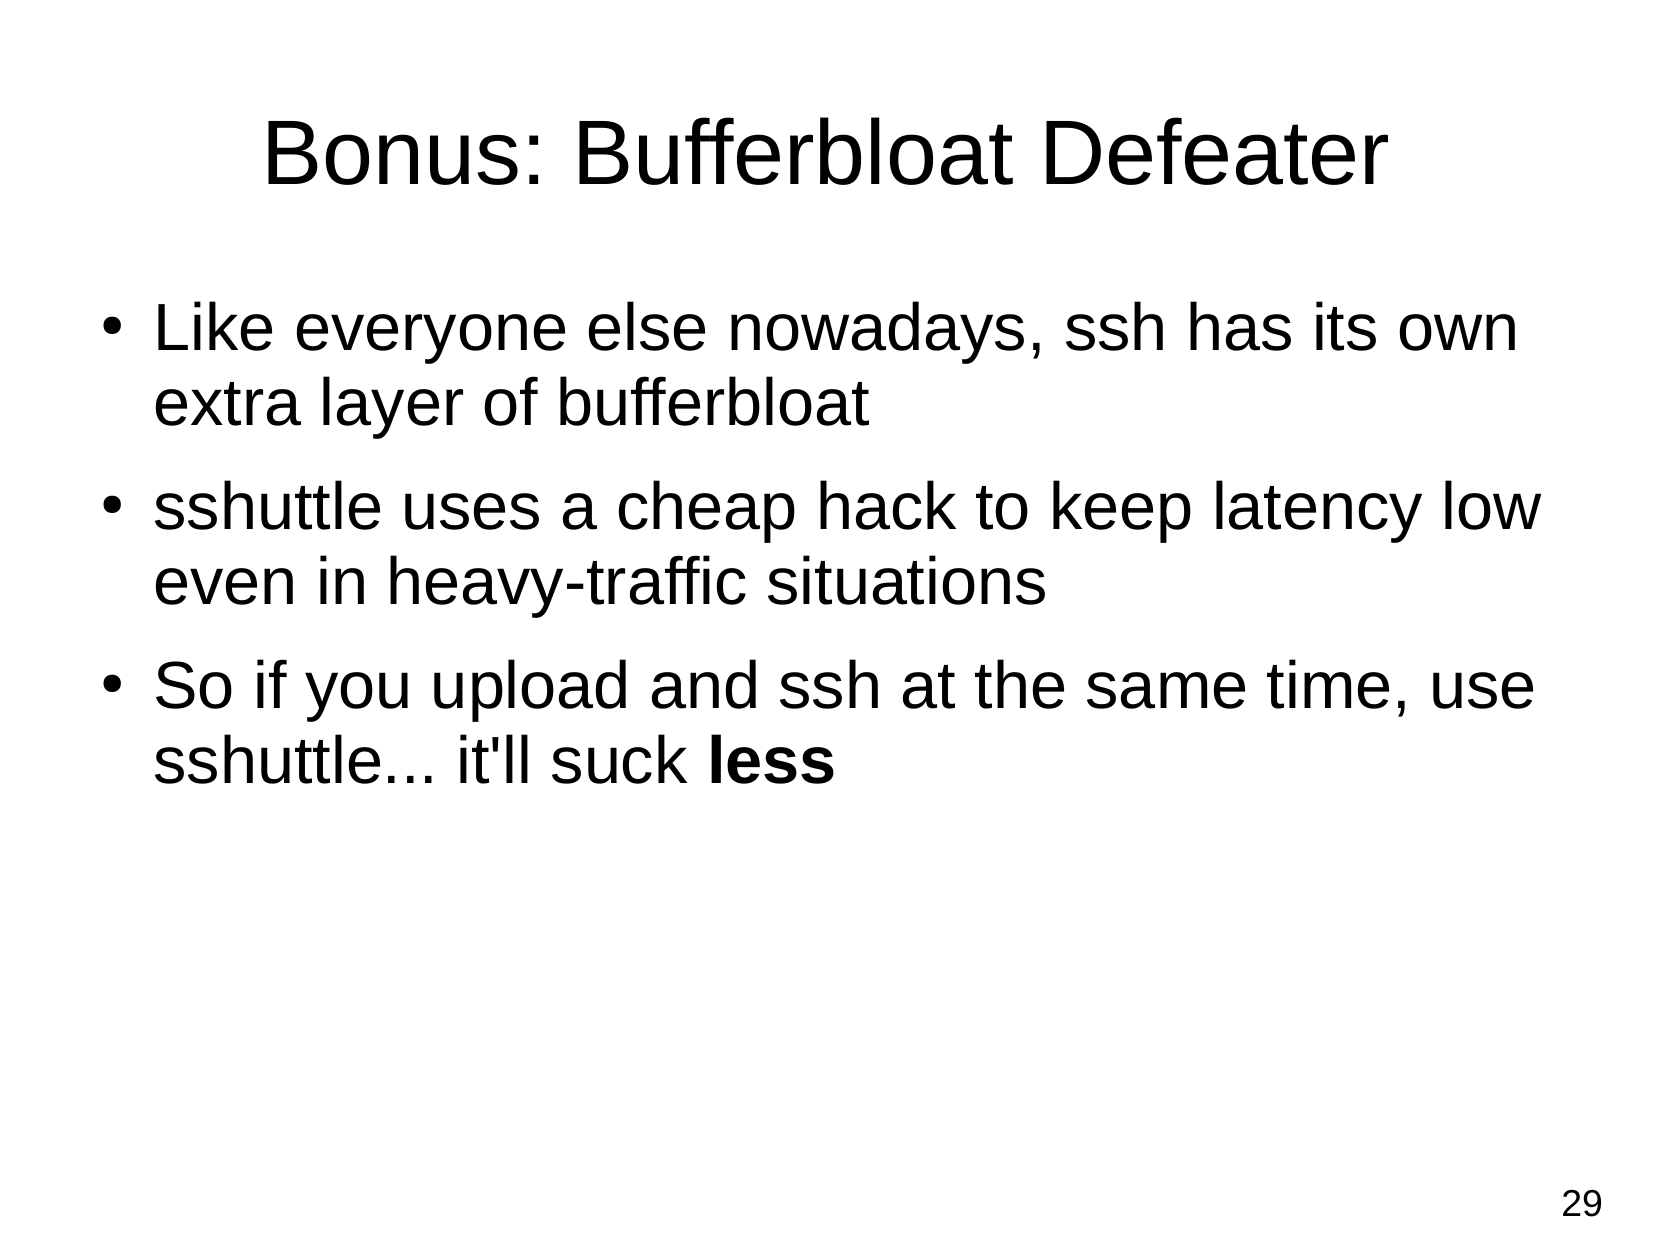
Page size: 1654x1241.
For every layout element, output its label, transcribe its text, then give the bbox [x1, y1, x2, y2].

text_box 29 [1546, 1174, 1619, 1232]
title Bonus: Bufferbloat Defeater [82, 49, 1571, 257]
list Like everyone else nowadays, ssh has its own extra layer of bufferbloat sshuttle uses a cheap hack to keep latency low even in heavy-traffic situations So if you upload and ssh at the same time, use sshuttle... it'll suck less [82, 290, 1571, 1109]
